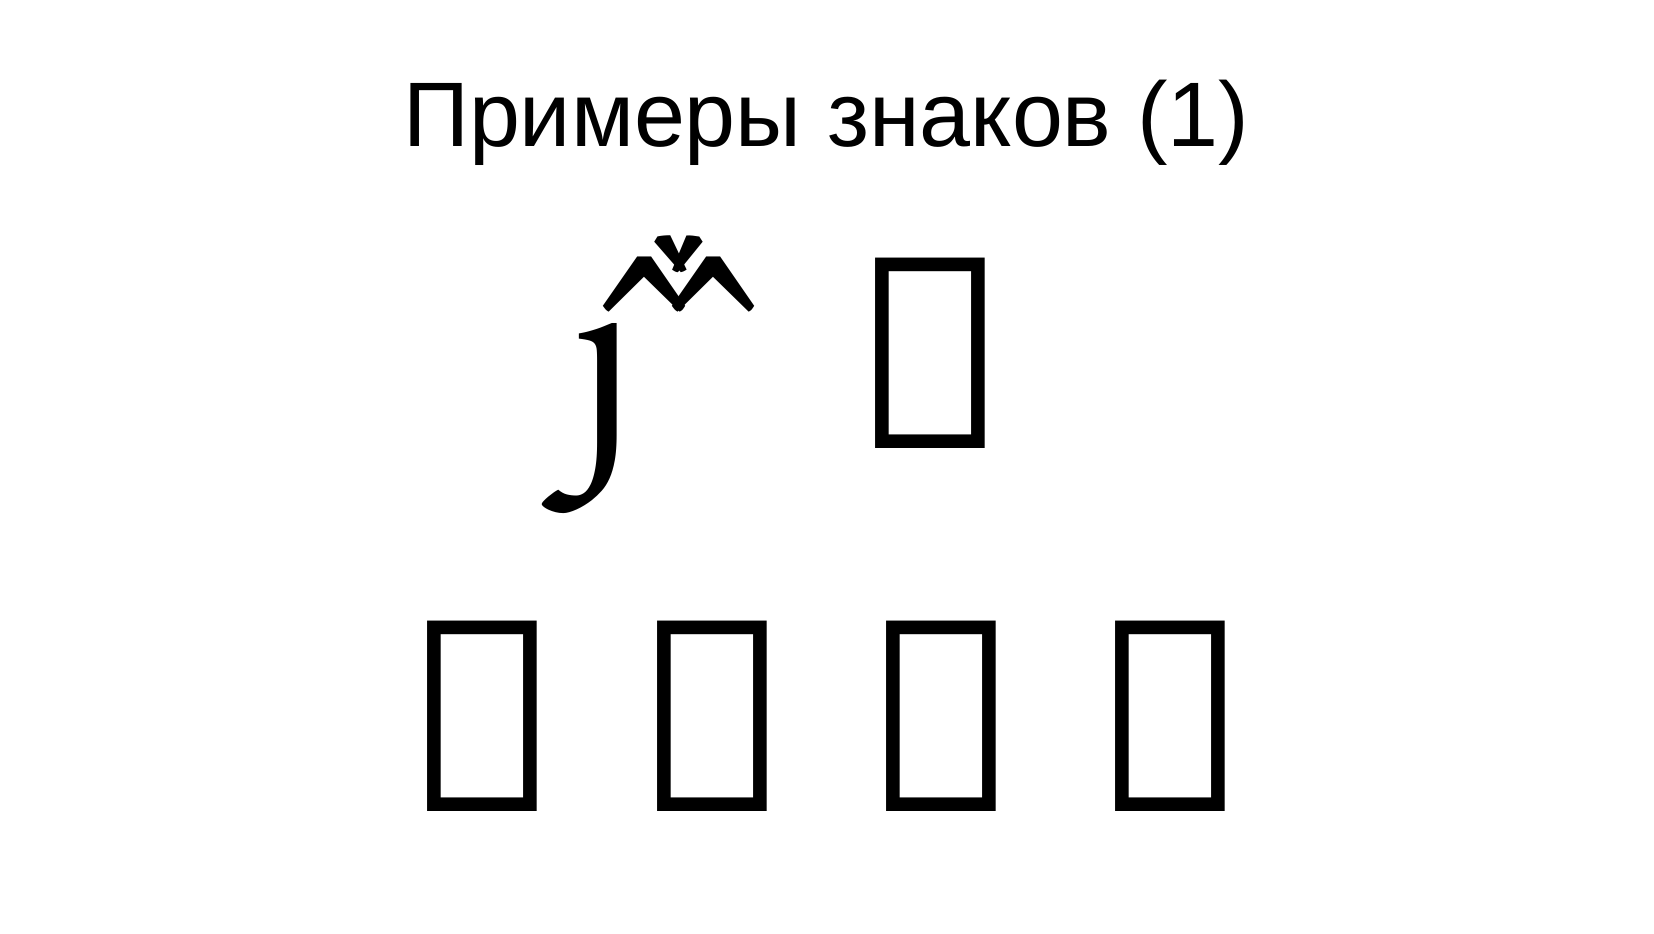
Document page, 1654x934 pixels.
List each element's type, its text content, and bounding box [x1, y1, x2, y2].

title Примеры знаков (1) [82, 42, 1571, 178]
subtitle         [82, 178, 1571, 875]
